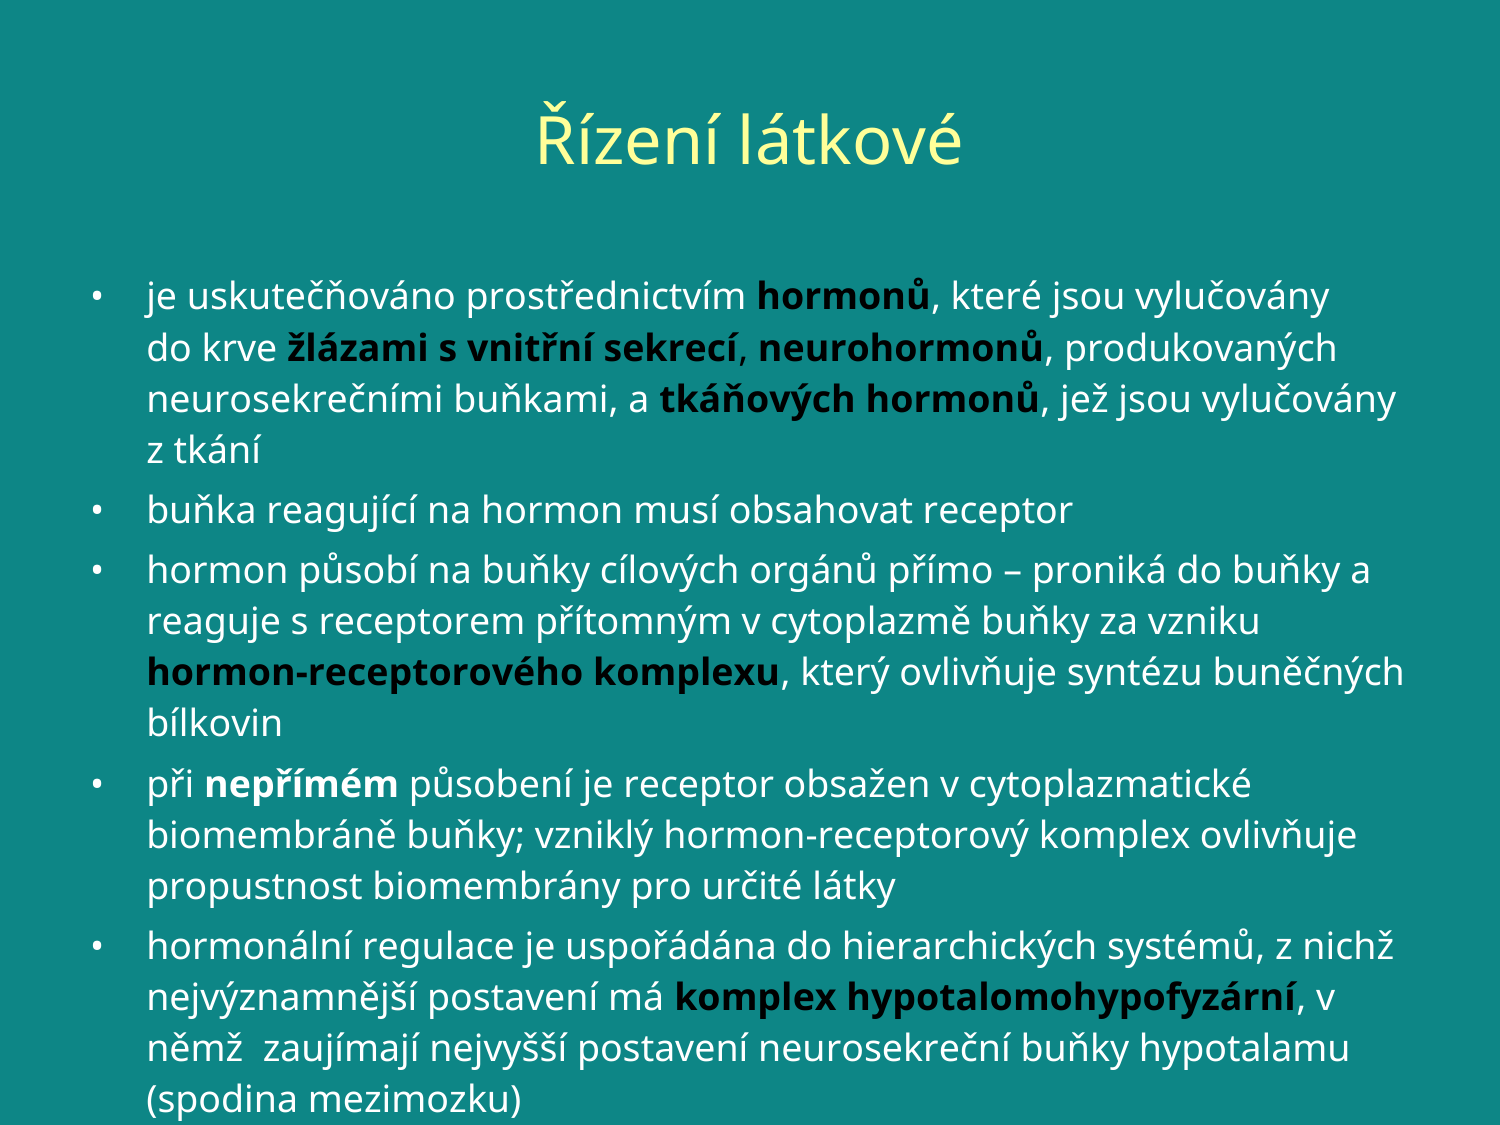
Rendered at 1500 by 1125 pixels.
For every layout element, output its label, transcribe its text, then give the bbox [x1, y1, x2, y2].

list je uskutečňováno prostřednictvím hormonů, které jsou vylučovány do krve žlázami s vnitřní sekrecí, neurohormonů, produkovaných neurosekrečními buňkami, a tkáňových hormonů, jež jsou vylučovány z tkání buňka reagující na hormon musí obsahovat receptor hormon působí na buňky cílových orgánů přímo – proniká do buňky a reaguje s receptorem přítomným v cytoplazmě buňky za vzniku hormon-receptorového komplexu, který ovlivňuje syntézu buněčných bílkovin při nepřímém působení je receptor obsažen v cytoplazmatické biomembráně buňky; vzniklý hormon-receptorový komplex ovlivňuje propustnost biomembrány pro určité látky hormonální regulace je uspořádána do hierarchických systémů, z nichž nejvýznamnější postavení má komplex hypotalomohypofyzární, v němž zaujímají nejvyšší postavení neurosekreční buňky hypotalamu (spodina mezimozku) [75, 262, 1426, 1103]
title Řízení látkové [75, 45, 1426, 233]
